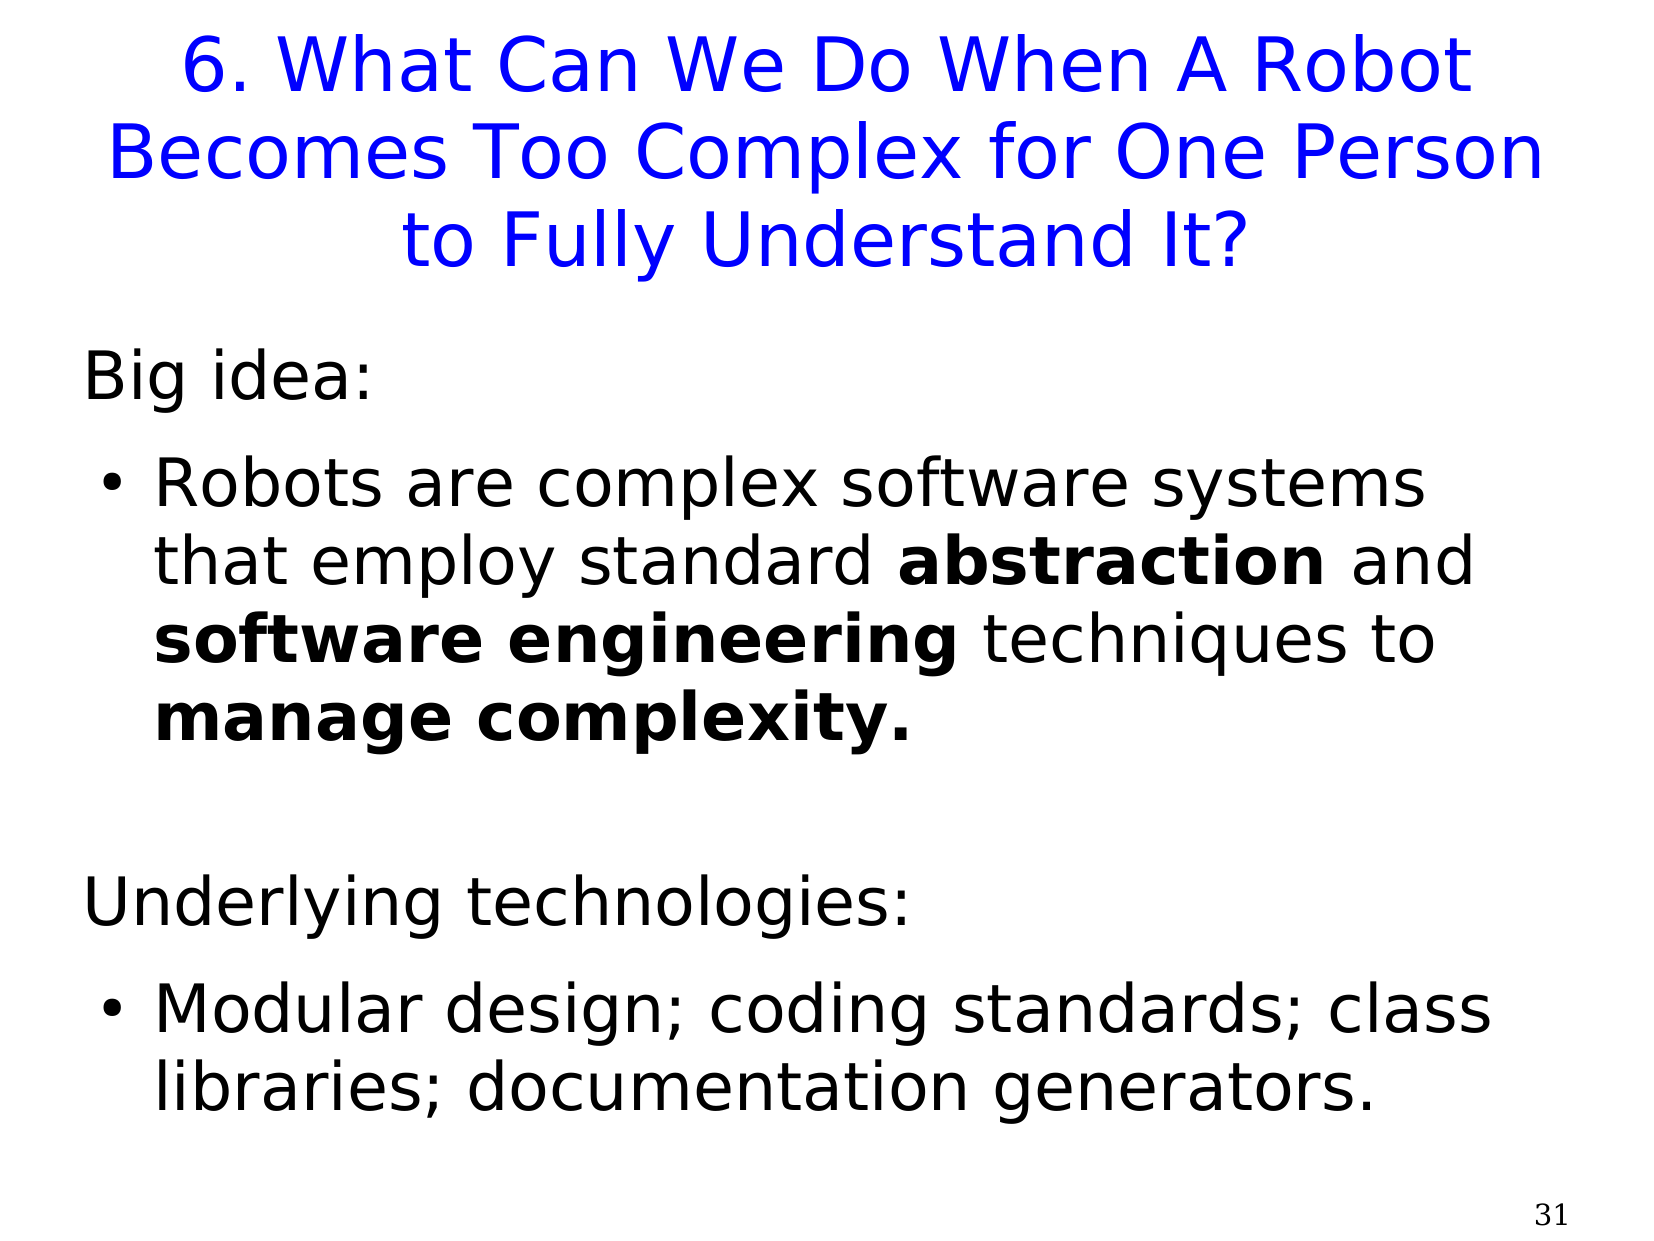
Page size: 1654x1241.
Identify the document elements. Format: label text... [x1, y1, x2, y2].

title 6. What Can We Do When A Robot Becomes Too Complex for One Person to Fully Understand It? [82, 21, 1571, 285]
list Big idea: Robots are complex software systems that employ standard abstraction and software engineering techniques to manage complexity. Underlying technologies: Modular design; coding standards; class libraries; documentation generators. [82, 337, 1571, 1127]
